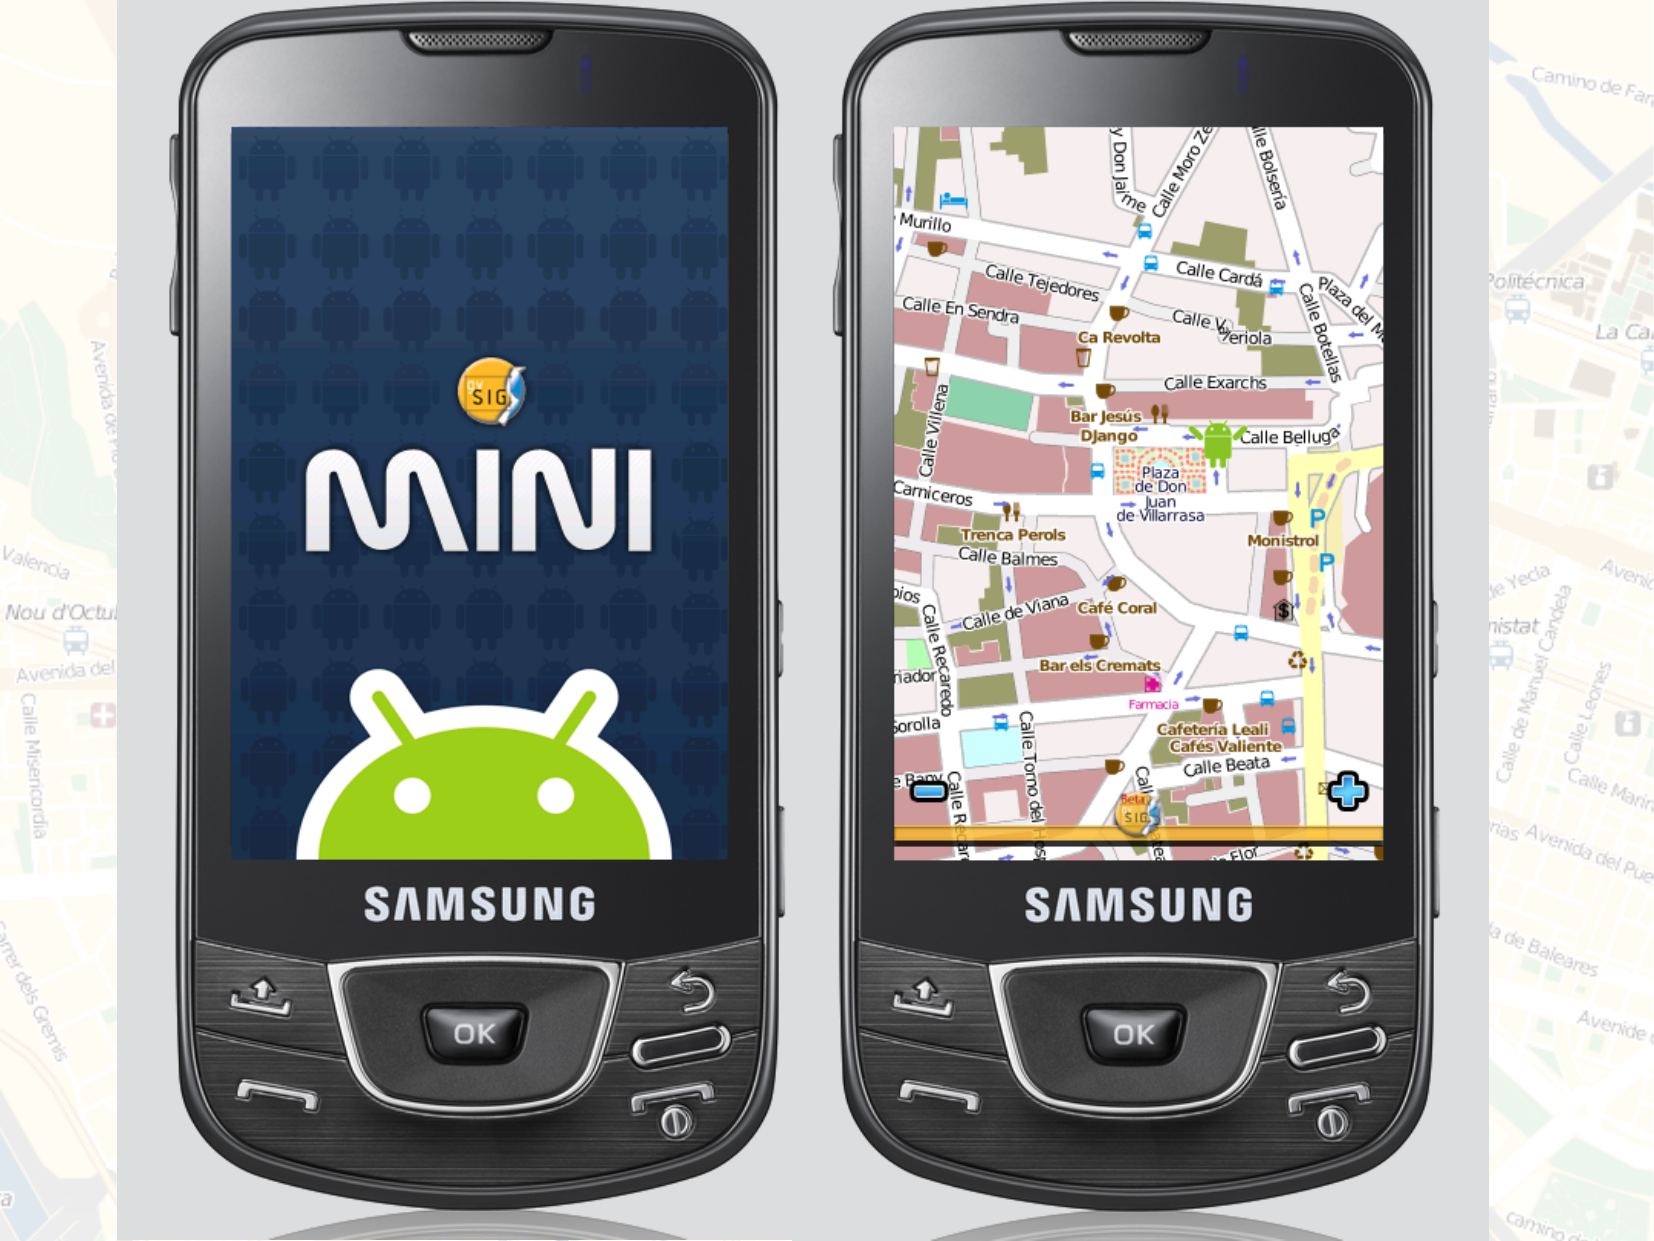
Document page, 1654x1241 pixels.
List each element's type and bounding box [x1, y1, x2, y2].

text_box [117, 0, 792, 1240]
picture [792, 0, 1489, 1241]
